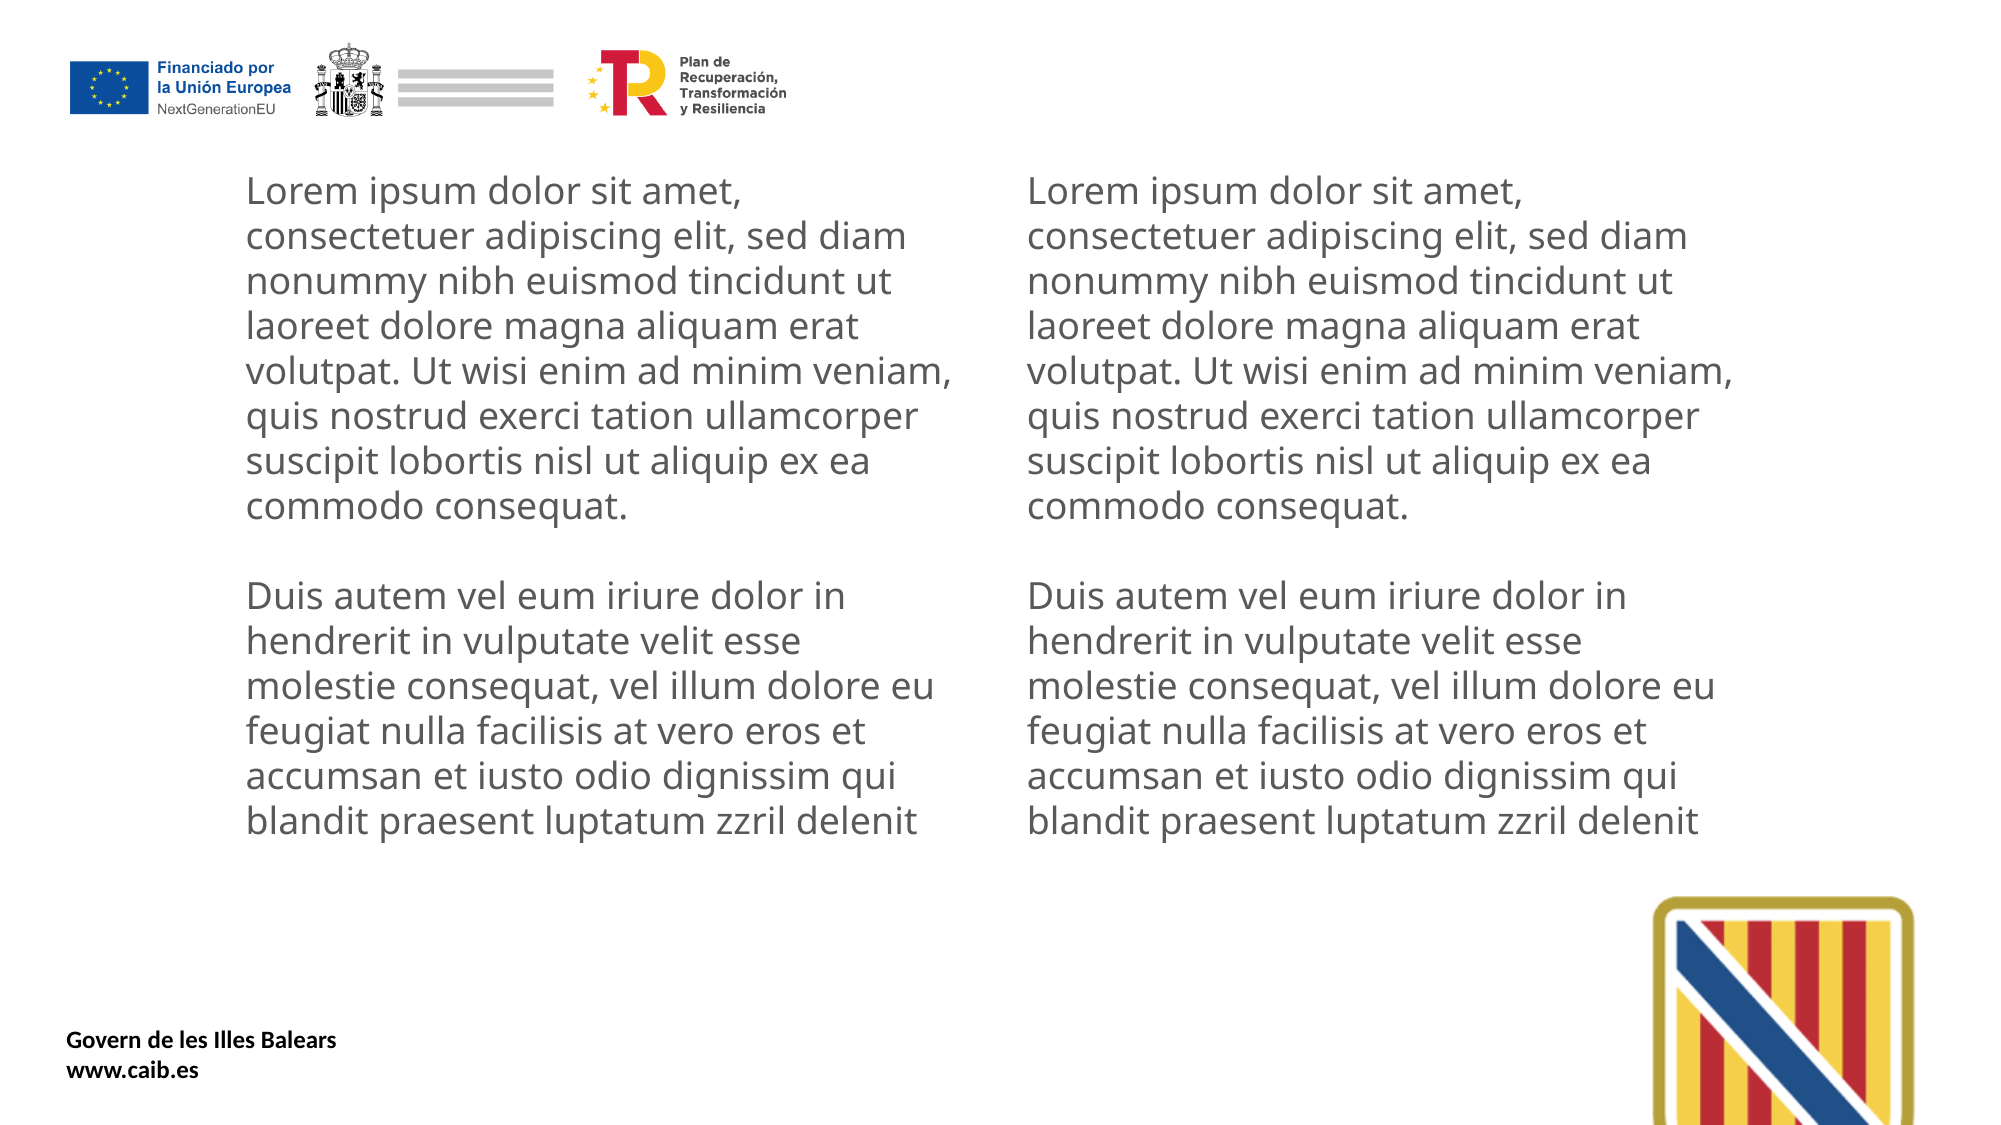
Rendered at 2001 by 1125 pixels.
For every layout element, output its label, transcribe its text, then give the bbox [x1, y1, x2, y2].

text_box Lorem ipsum dolor sit amet, consectetuer adipiscing elit, sed diam nonummy nibh euismod tincidunt ut laoreet dolore magna aliquam erat volutpat. Ut wisi enim ad minim veniam, quis nostrud exerci tation ullamcorper suscipit lobortis nisl ut aliquip ex ea commodo consequat. Duis autem vel eum iriure dolor in hendrerit in vulputate velit esse molestie consequat, vel illum dolore eu feugiat nulla facilisis at vero eros et accumsan et iusto odio dignissim qui blandit praesent luptatum zzril delenit [230, 159, 970, 863]
picture [48, 40, 561, 132]
picture [574, 37, 801, 128]
text_box Lorem ipsum dolor sit amet, consectetuer adipiscing elit, sed diam nonummy nibh euismod tincidunt ut laoreet dolore magna aliquam erat volutpat. Ut wisi enim ad minim veniam, quis nostrud exerci tation ullamcorper suscipit lobortis nisl ut aliquip ex ea commodo consequat. Duis autem vel eum iriure dolor in hendrerit in vulputate velit esse molestie consequat, vel illum dolore eu feugiat nulla facilisis at vero eros et accumsan et iusto odio dignissim qui blandit praesent luptatum zzril delenit [1011, 159, 1751, 863]
text_box Govern de les Illes Balears www.caib.es [51, 1016, 352, 1091]
picture [1534, 852, 1965, 1125]
